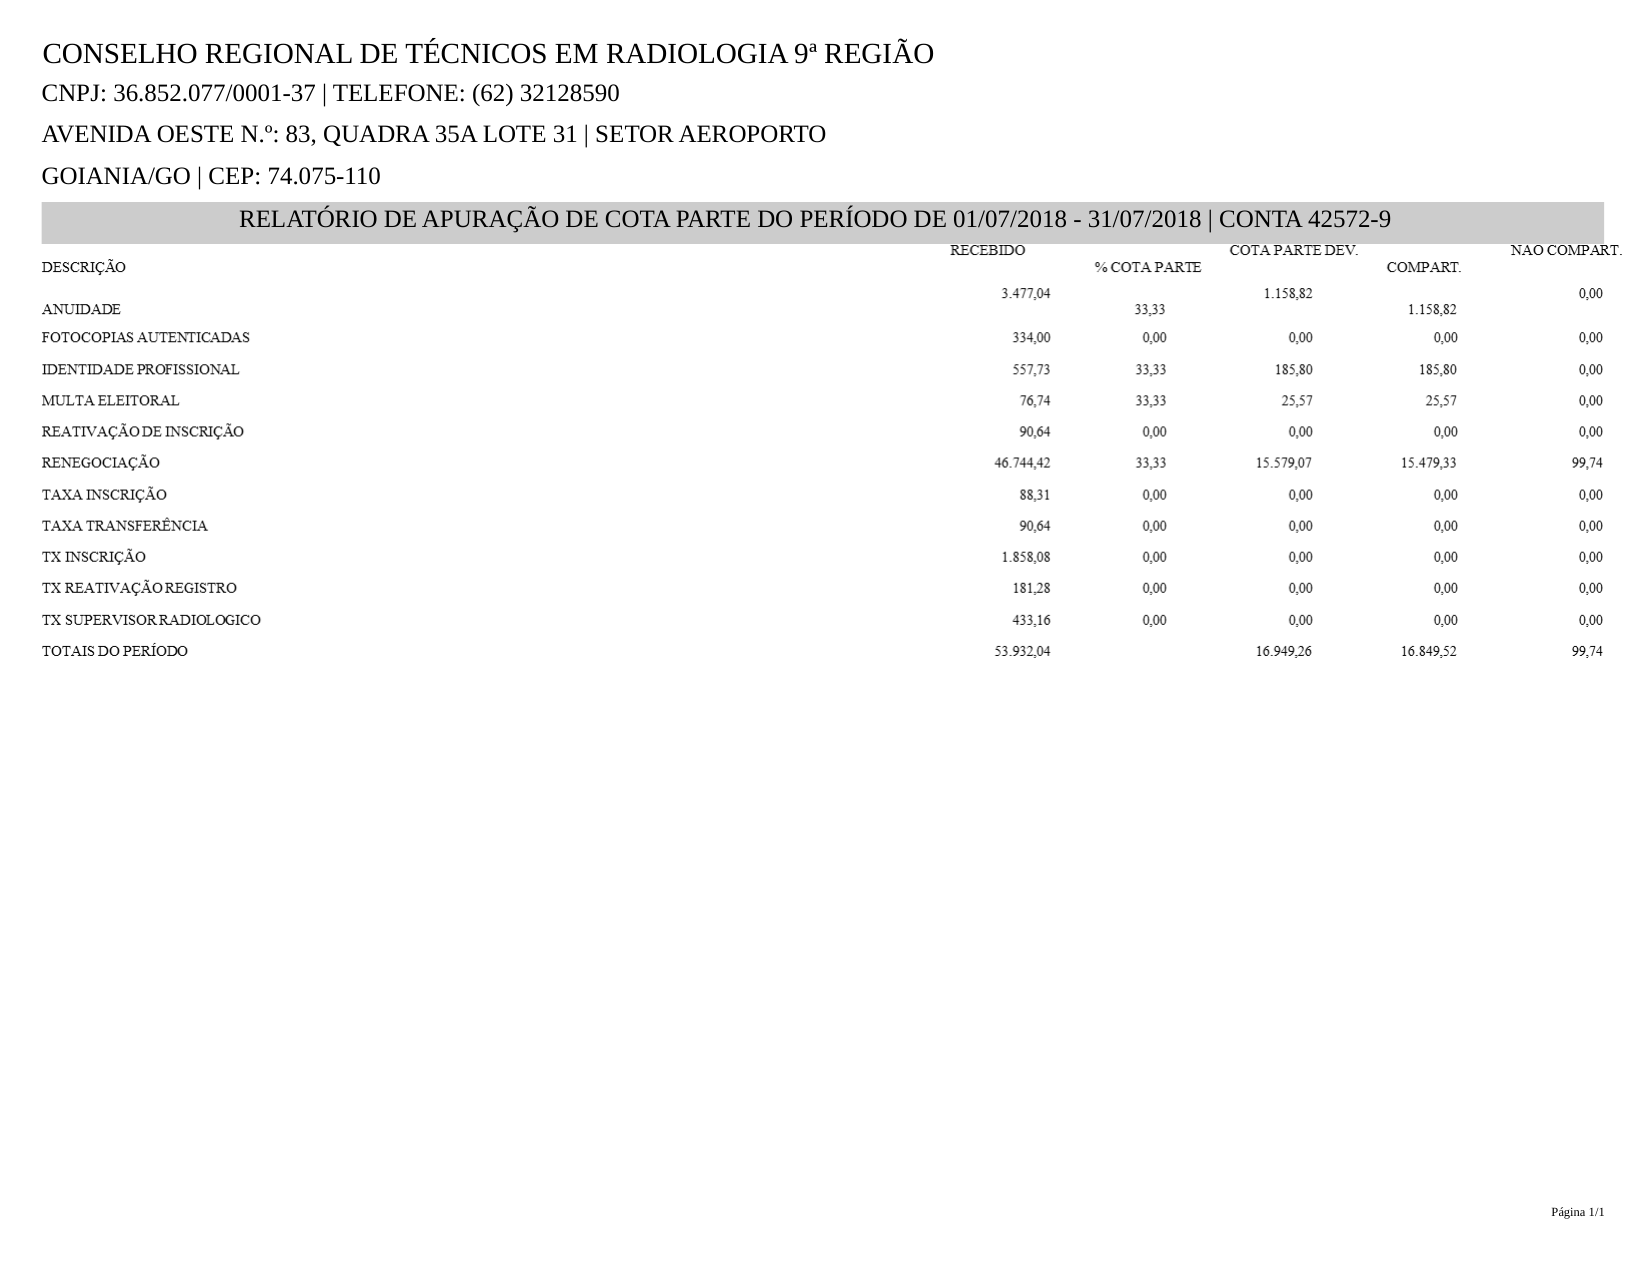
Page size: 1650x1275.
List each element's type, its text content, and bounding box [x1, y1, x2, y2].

picture [35, 236, 1627, 677]
text_box CONSELHO REGIONAL DE TÉCNICOS EM RADIOLOGIA 9ª REGIÃO CNPJ: 36.852.077/0001-37 | TELEFONE: (62) 32128590 AVENIDA OESTE N.º: 83, QUADRA 35A LOTE 31 | SETOR AEROPORTO GOIANIA/GO | CEP: 74.075-110 [39, 33, 942, 189]
text_box Página 1/1 [1549, 1204, 1607, 1222]
text_box RELATÓRIO DE APURAÇÃO DE COTA PARTE DO PERÍODO DE 01/07/2018 - 31/07/2018 | CONTA 42572-9 [41, 202, 1605, 244]
